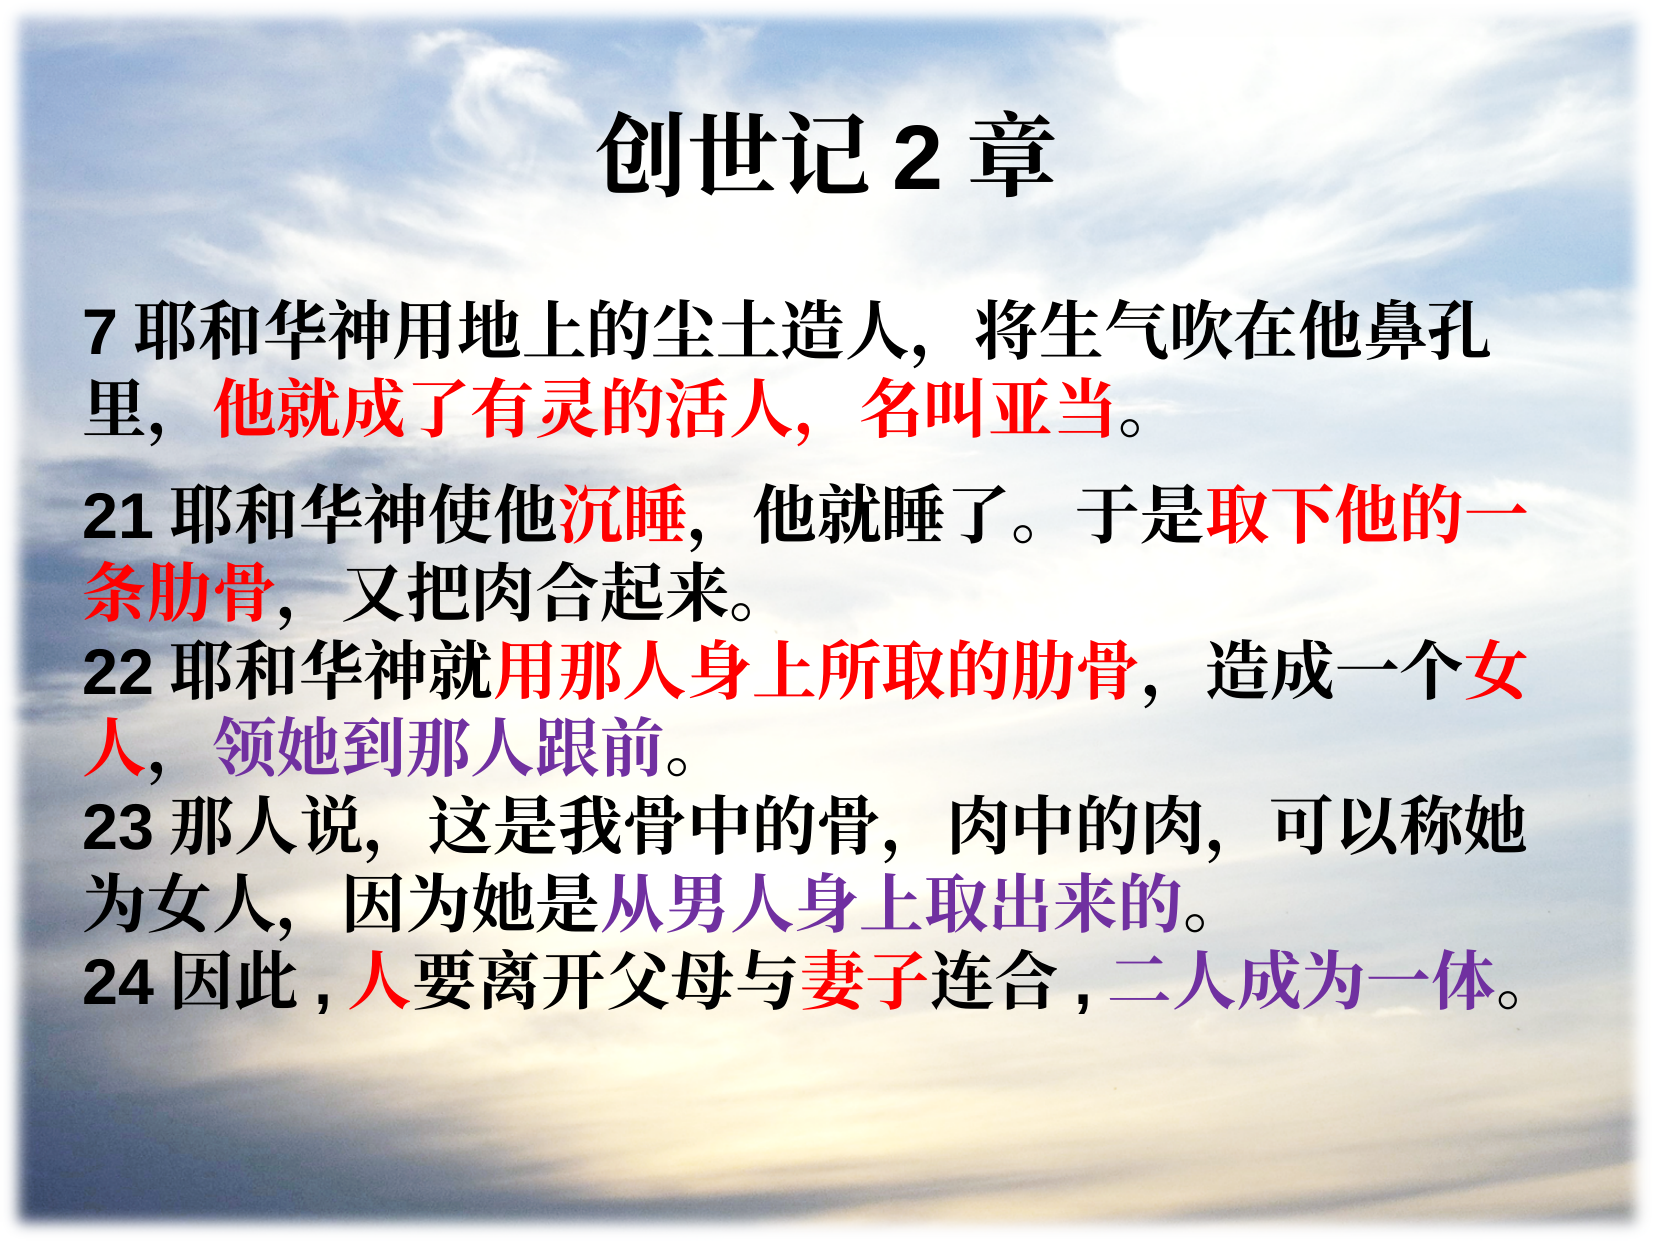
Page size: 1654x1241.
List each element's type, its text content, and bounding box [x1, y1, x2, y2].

list 7耶和华神用地上的尘土造人，将生气吹在他鼻孔里，他就成了有灵的活人，名叫亚当。 21耶和华神使他沉睡，他就睡了。于是取下他的一条肋骨，又把肉合起来。 22耶和华神就用那人身上所取的肋骨，造成一个女人，领她到那人跟前。 23那人说，这是我骨中的骨，肉中的肉，可以称她为女人，因为她是从男人身上取出来的。 24因此,人要离开父母与妻子连合,二人成为一体。 [82, 290, 1571, 1109]
title 创世记2章 [82, 49, 1571, 257]
picture [0, 0, 1654, 1241]
